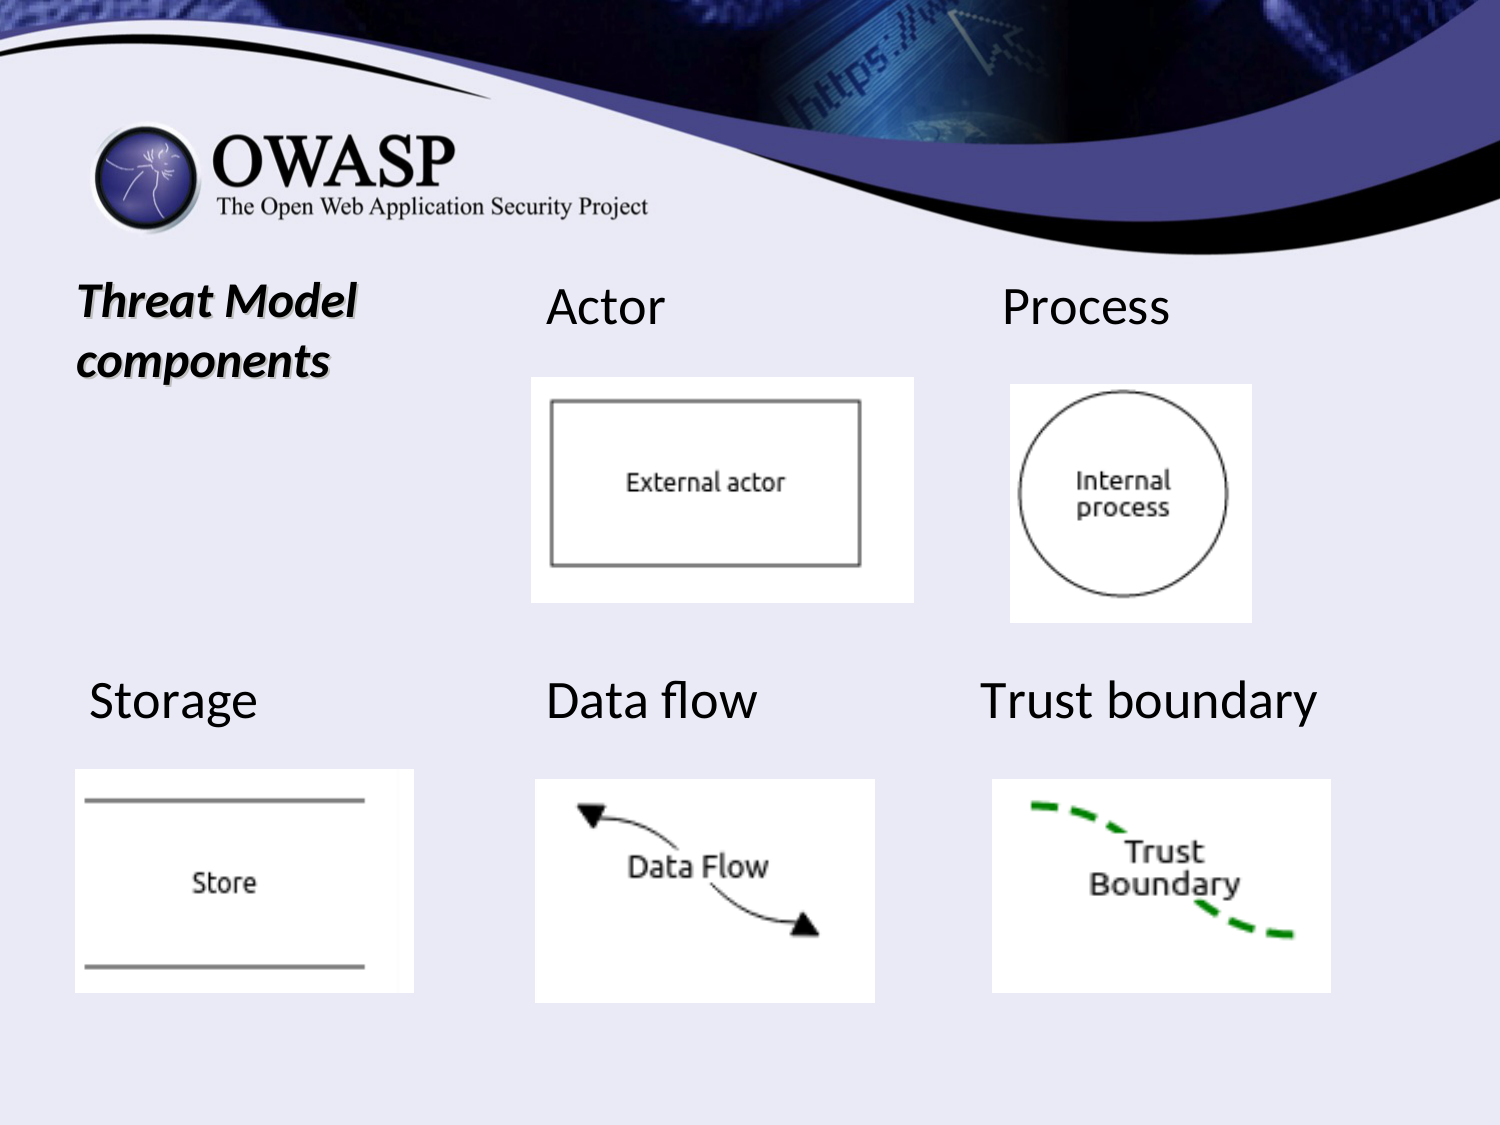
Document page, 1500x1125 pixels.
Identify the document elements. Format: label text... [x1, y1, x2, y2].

list Threat Model components [61, 259, 449, 620]
picture [0, 0, 1500, 1125]
list [75, 262, 510, 638]
list Trust boundary [967, 656, 1423, 1017]
list Actor [531, 262, 967, 623]
list Process [987, 262, 1423, 623]
list Data flow [531, 656, 967, 1017]
list Storage [75, 656, 510, 1017]
